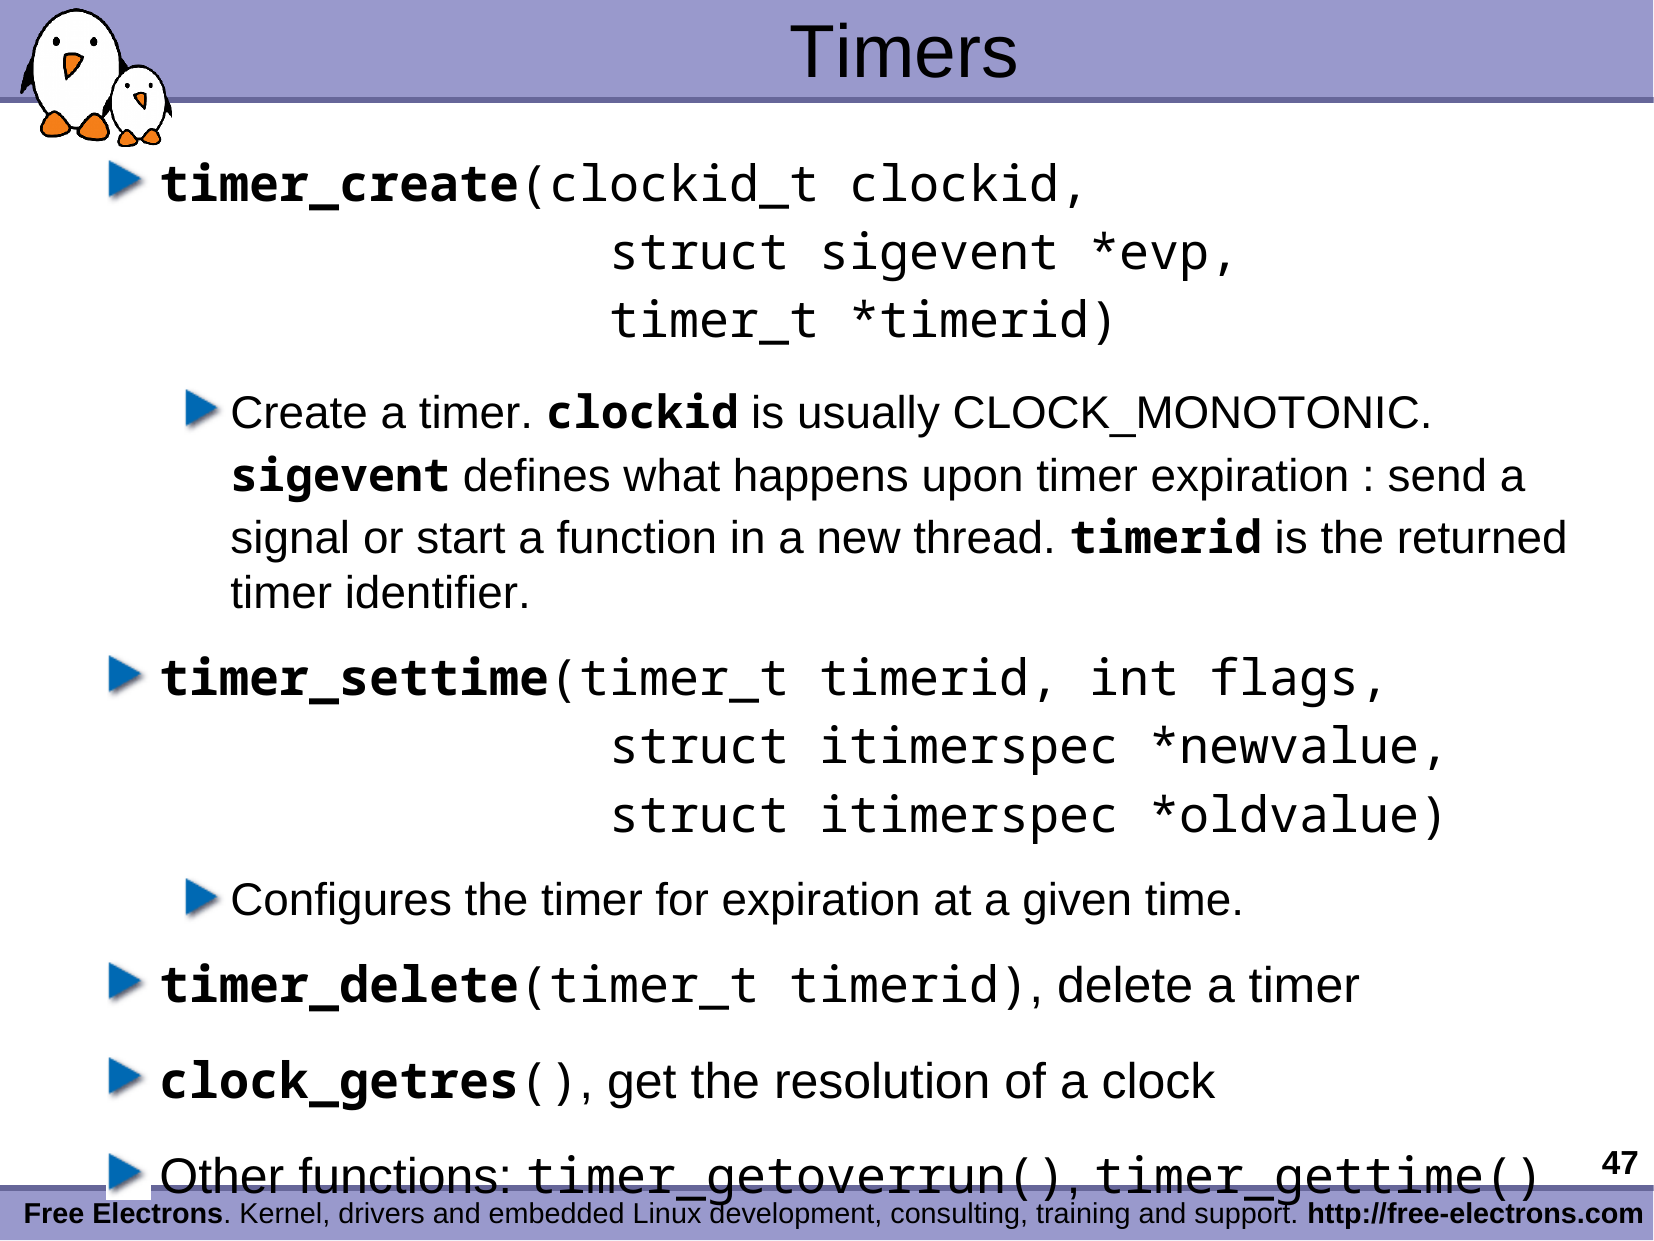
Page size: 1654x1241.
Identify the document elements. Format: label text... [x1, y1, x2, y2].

picture [106, 1149, 151, 1200]
picture [20, 8, 172, 147]
list timer_create(clockid_t clockid, struct sigevent *evp, timer_t *timerid) Create a timer. clockid is usually CLOCK_MONOTONIC. sigevent defines what happens upon timer expiration : send a signal or start a function in a new thread. timerid is the returned timer identifier. timer_settime(timer_t timerid, int flags, struct itimerspec *newvalue, struct itimerspec *oldvalue) Configures the timer for expiration at a given time. timer_delete(timer_t timerid), delete a timer clock_getres(), get the resolution of a clock Other functions: timer_getoverrun(), timer_gettime() [88, 147, 1612, 1132]
title Timers [178, 4, 1631, 98]
